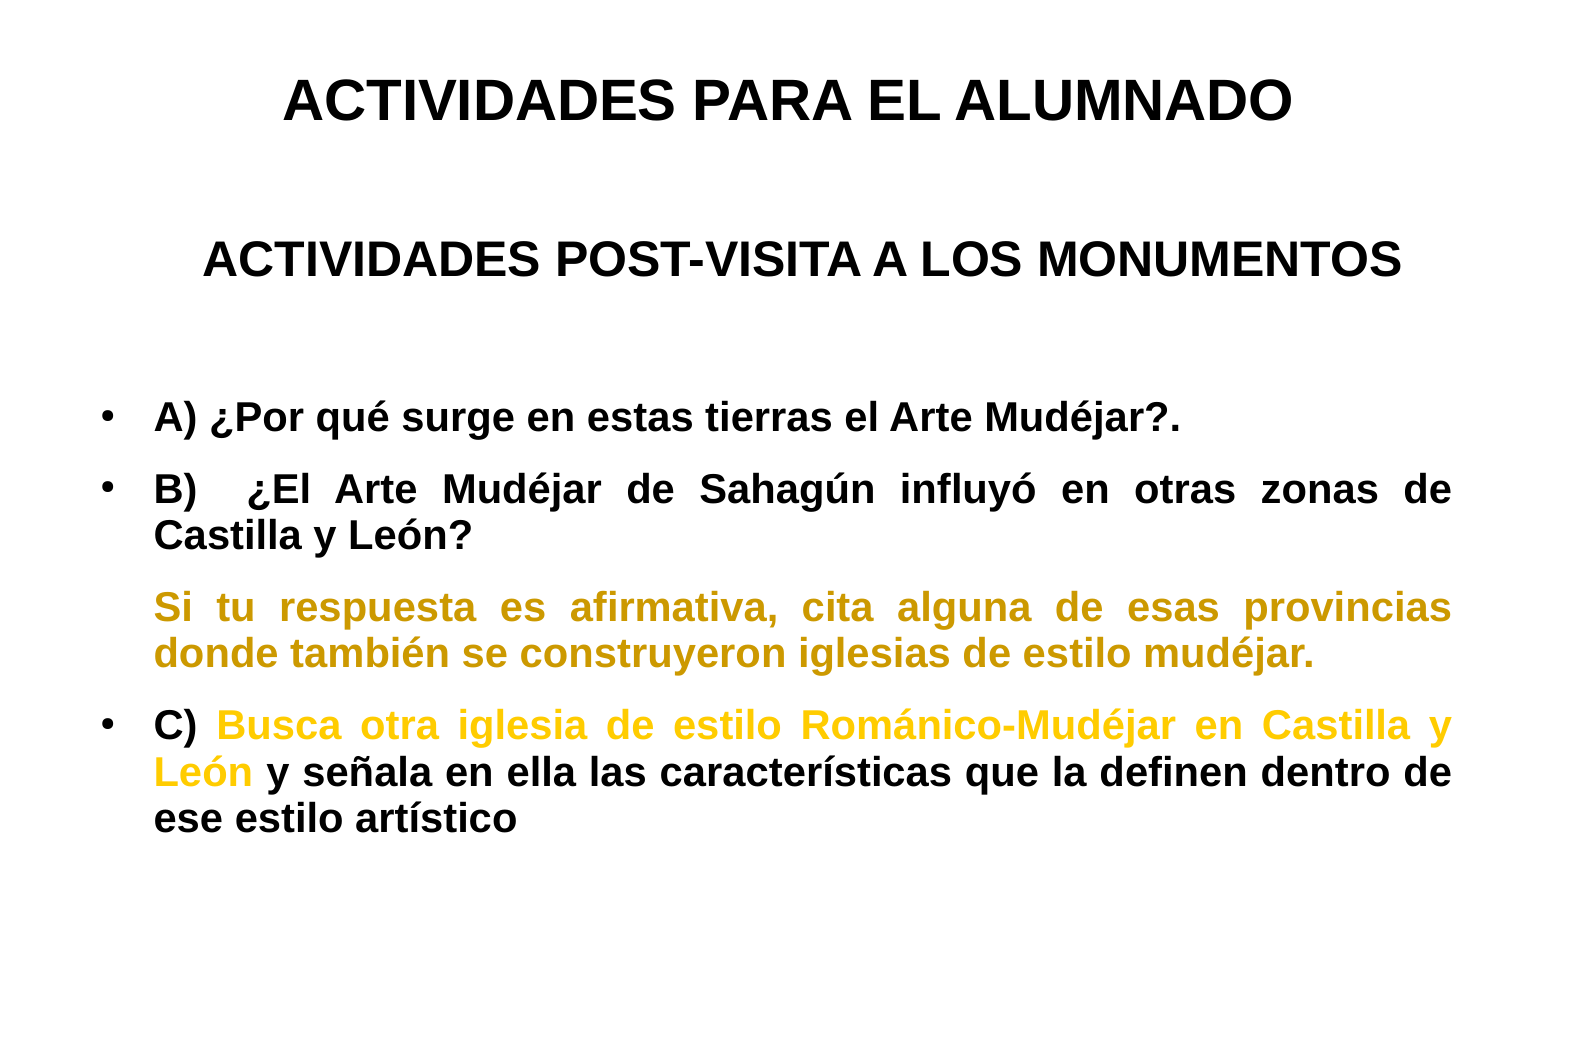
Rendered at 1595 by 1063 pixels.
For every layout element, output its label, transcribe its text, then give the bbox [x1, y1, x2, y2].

title ACTIVIDADES PARA EL ALUMNADO [70, 11, 1506, 189]
list ACTIVIDADES POST-VISITA A LOS MONUMENTOS A) ¿Por qué surge en estas tierras el Arte Mudéjar?. B) ¿El Arte Mudéjar de Sahagún influyó en otras zonas de Castilla y León? Si tu respuesta es afirmativa, cita alguna de esas provincias donde también se construyeron iglesias de estilo mudéjar. C) Busca otra iglesia de estilo Románico-Mudéjar en Castilla y León y señala en ella las características que la definen dentro de ese estilo artístico [82, 231, 1453, 934]
